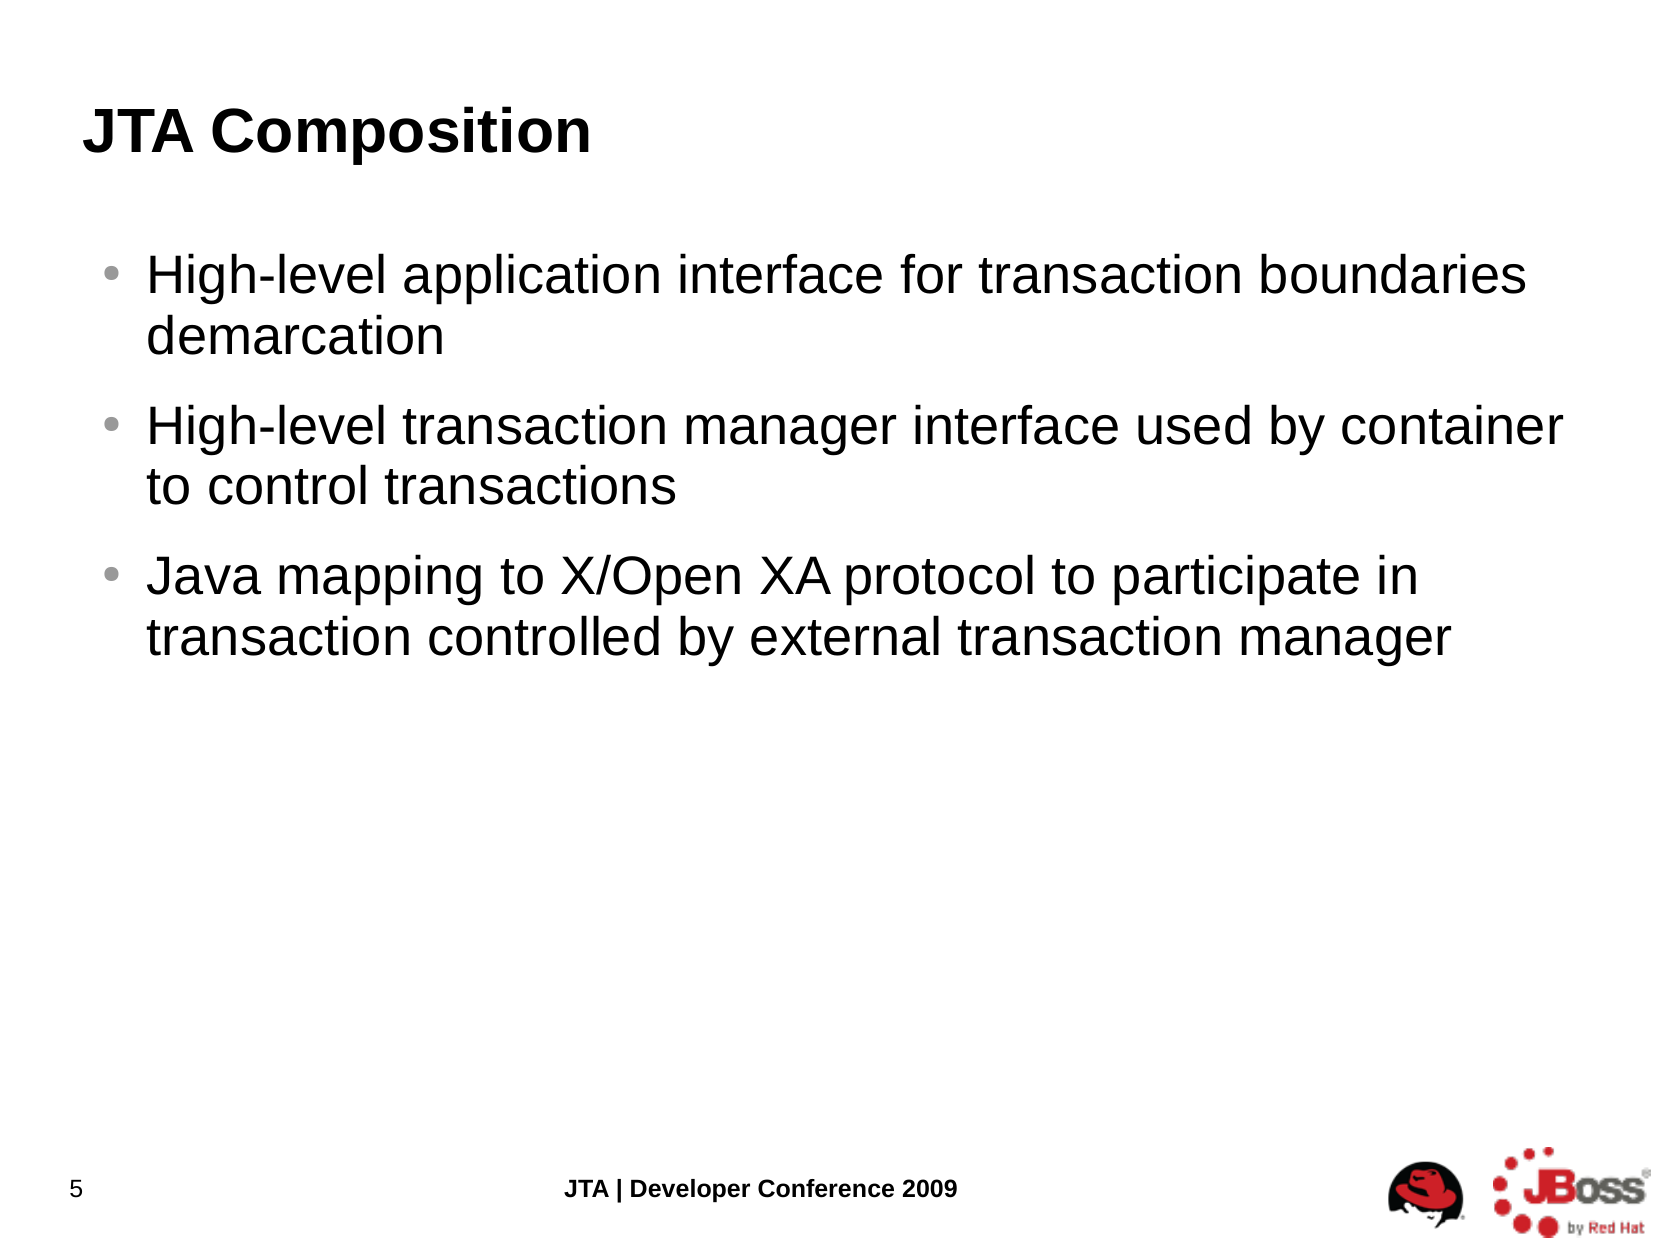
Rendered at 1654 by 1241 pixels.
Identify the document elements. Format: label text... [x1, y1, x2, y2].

title JTA Composition [82, 37, 1571, 226]
picture [1493, 1147, 1651, 1238]
list High-level application interface for transaction boundaries demarcation High-level transaction manager interface used by container to control transactions Java mapping to X/Open XA protocol to participate in transaction controlled by external transaction manager [86, 244, 1576, 1039]
picture [1387, 1159, 1471, 1238]
